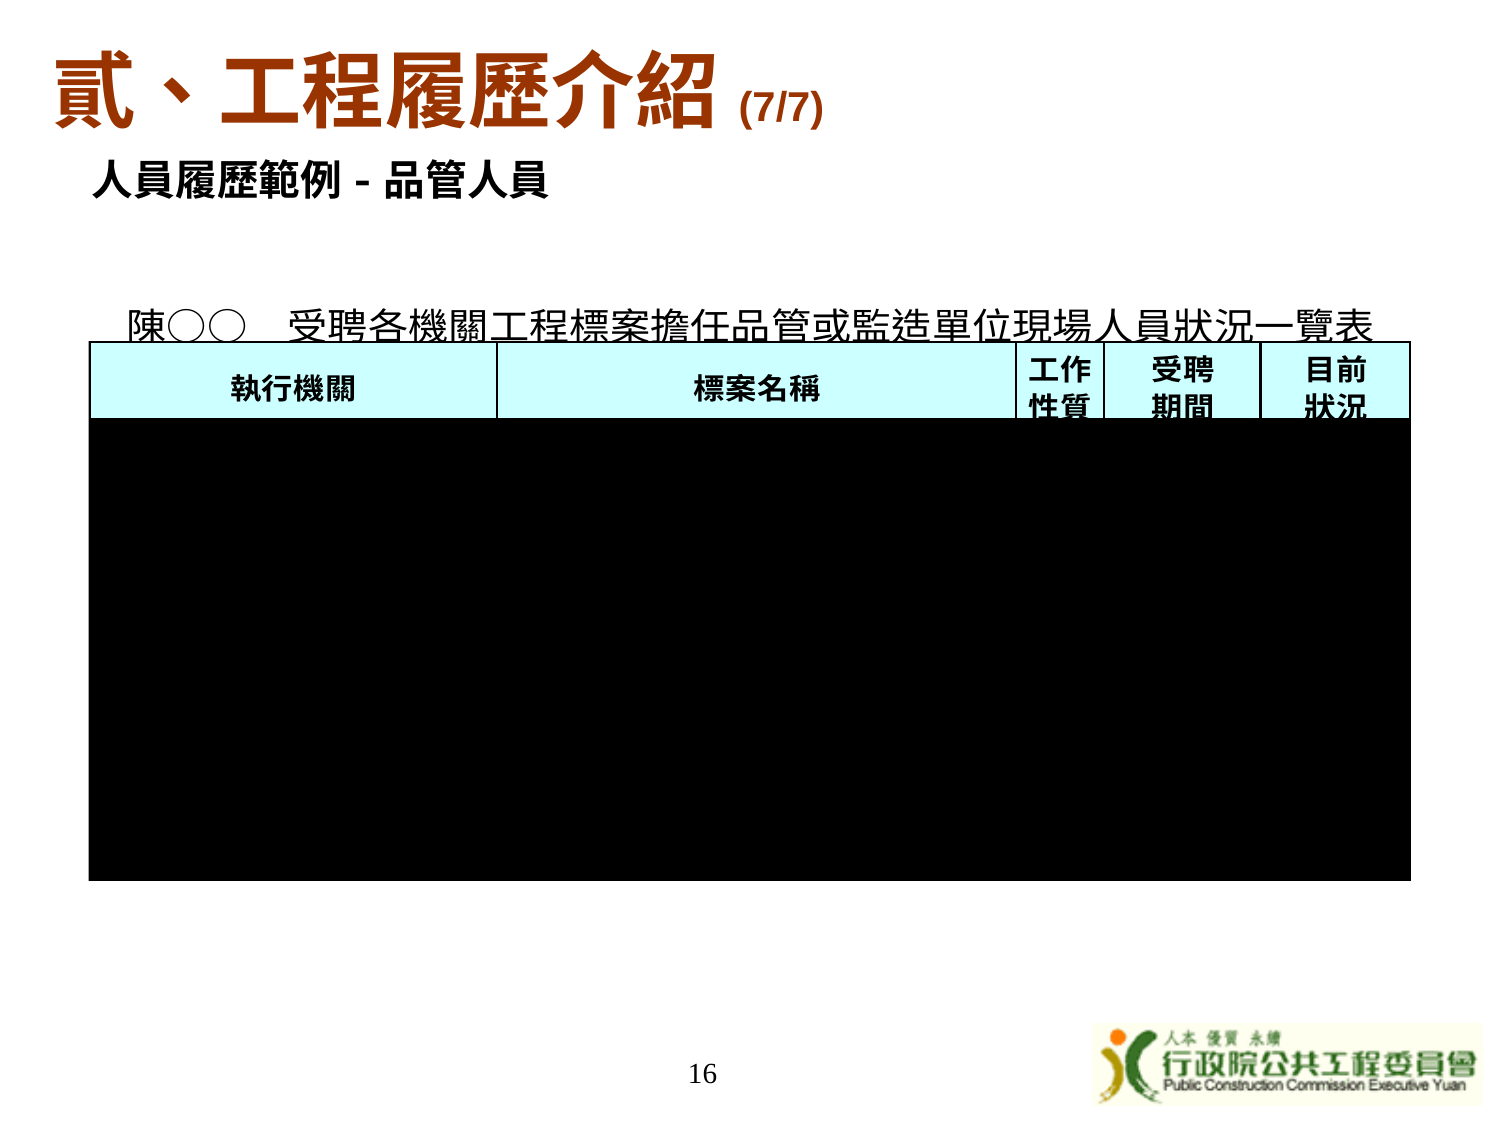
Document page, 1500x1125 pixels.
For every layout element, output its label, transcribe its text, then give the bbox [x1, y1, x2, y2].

picture [88, 290, 1412, 881]
picture [1092, 1023, 1483, 1106]
text_box 人員履歷範例-品管人員 [76, 137, 939, 220]
text_box 貳、工程履歷介紹(7/7) [37, 25, 1461, 152]
text_box <編號> [643, 1046, 762, 1098]
